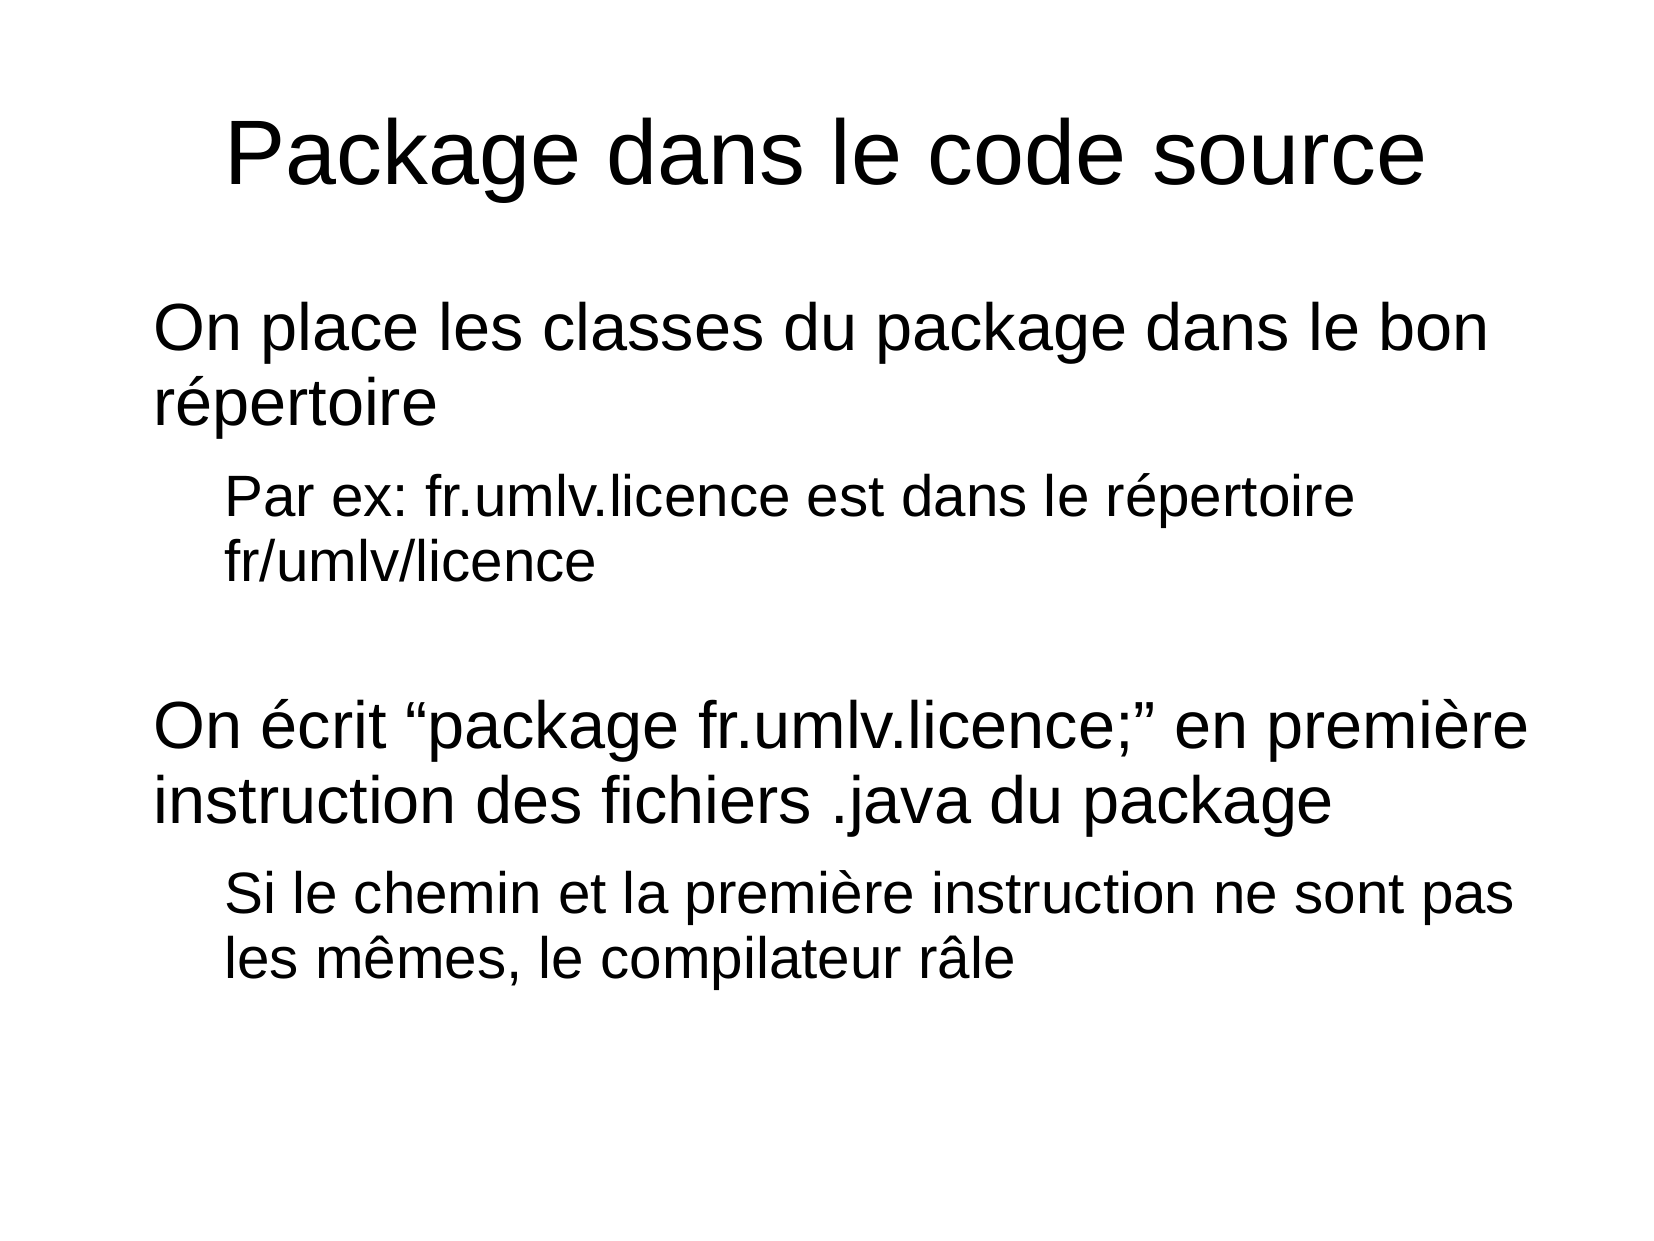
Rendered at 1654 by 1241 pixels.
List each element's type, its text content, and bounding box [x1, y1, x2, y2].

title Package dans le code source [82, 49, 1571, 257]
list On place les classes du package dans le bon répertoire Par ex: fr.umlv.licence est dans le répertoire fr/umlv/licence On écrit “package fr.umlv.licence;” en première instruction des fichiers .java du package Si le chemin et la première instruction ne sont pas les mêmes, le compilateur râle [82, 290, 1571, 1010]
